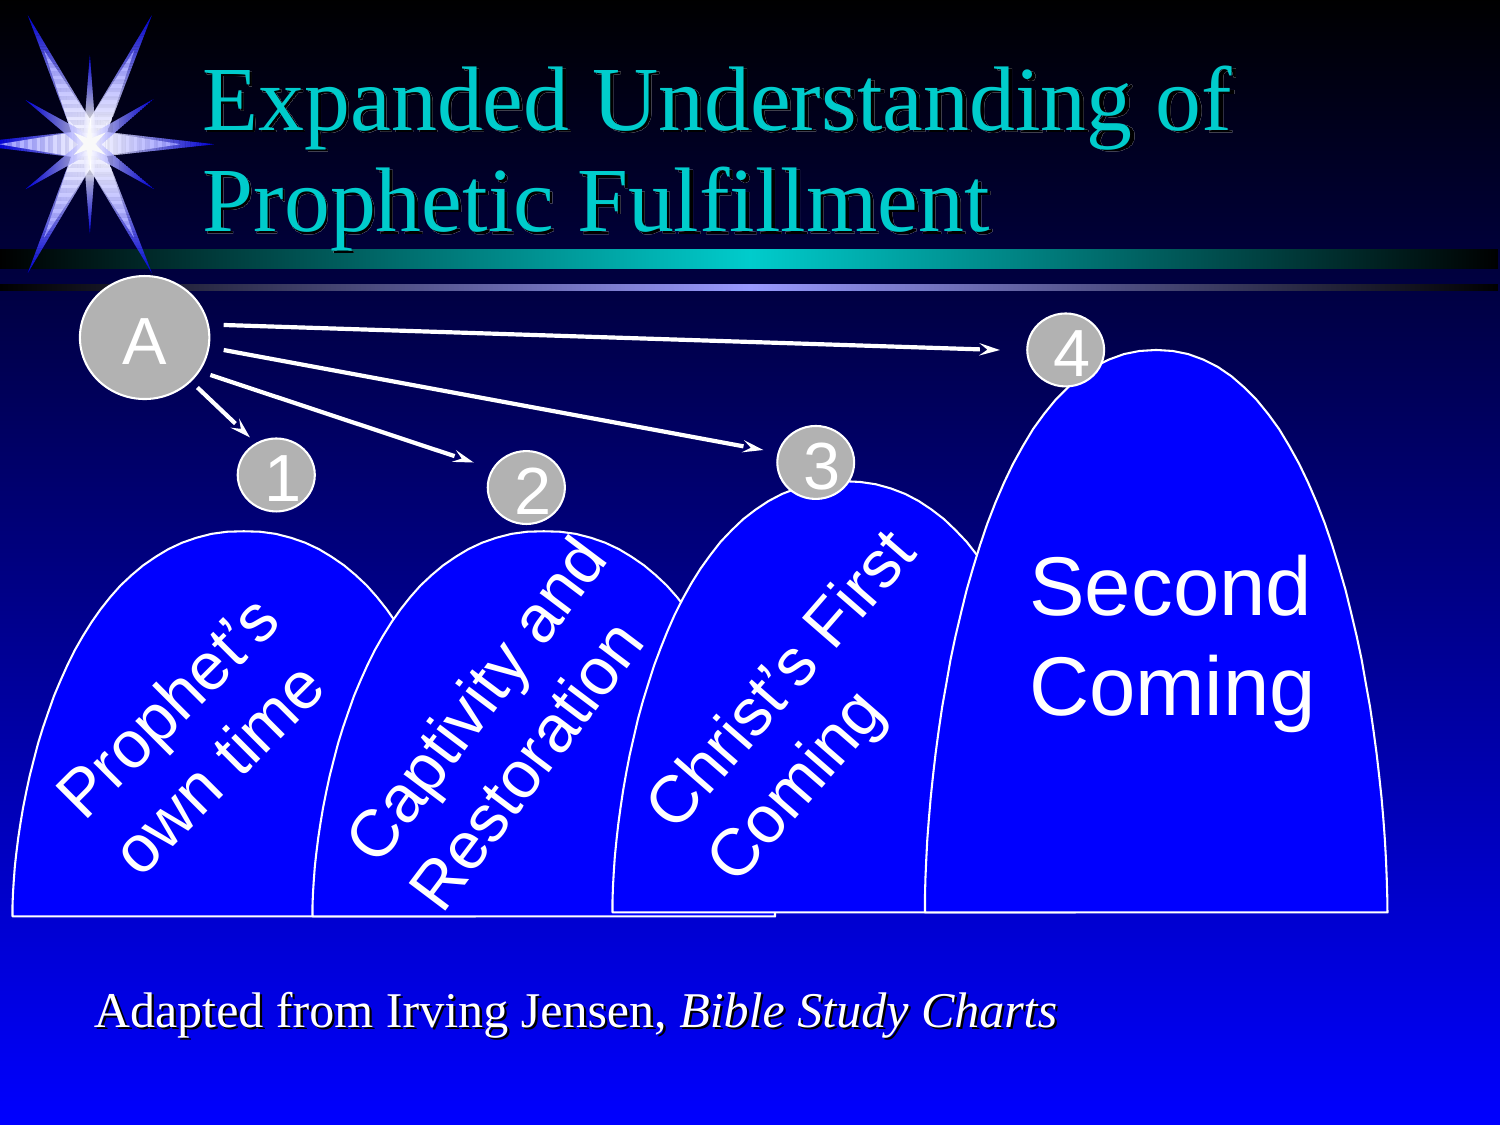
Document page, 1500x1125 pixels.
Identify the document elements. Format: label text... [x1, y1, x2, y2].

text_box [31, 531, 268, 769]
text_box Second Coming [1014, 524, 1384, 741]
text_box [468, 349, 1388, 917]
text_box Captivity and Restoration [309, 435, 733, 940]
list Adapted from Irving Jensen, Bible Study Charts [78, 975, 1329, 1063]
text_box A [79, 276, 210, 400]
text_box [12, 531, 537, 917]
text_box Christ’s First Coming [609, 462, 983, 912]
text_box 3 [777, 425, 855, 499]
text_box Prophet’s own time [20, 520, 388, 905]
text_box 2 [487, 451, 565, 524]
text_box 4 [1027, 313, 1105, 387]
title Expanded Understanding of Prophetic Fulfillment [187, 40, 1463, 260]
text_box 1 [237, 438, 315, 512]
